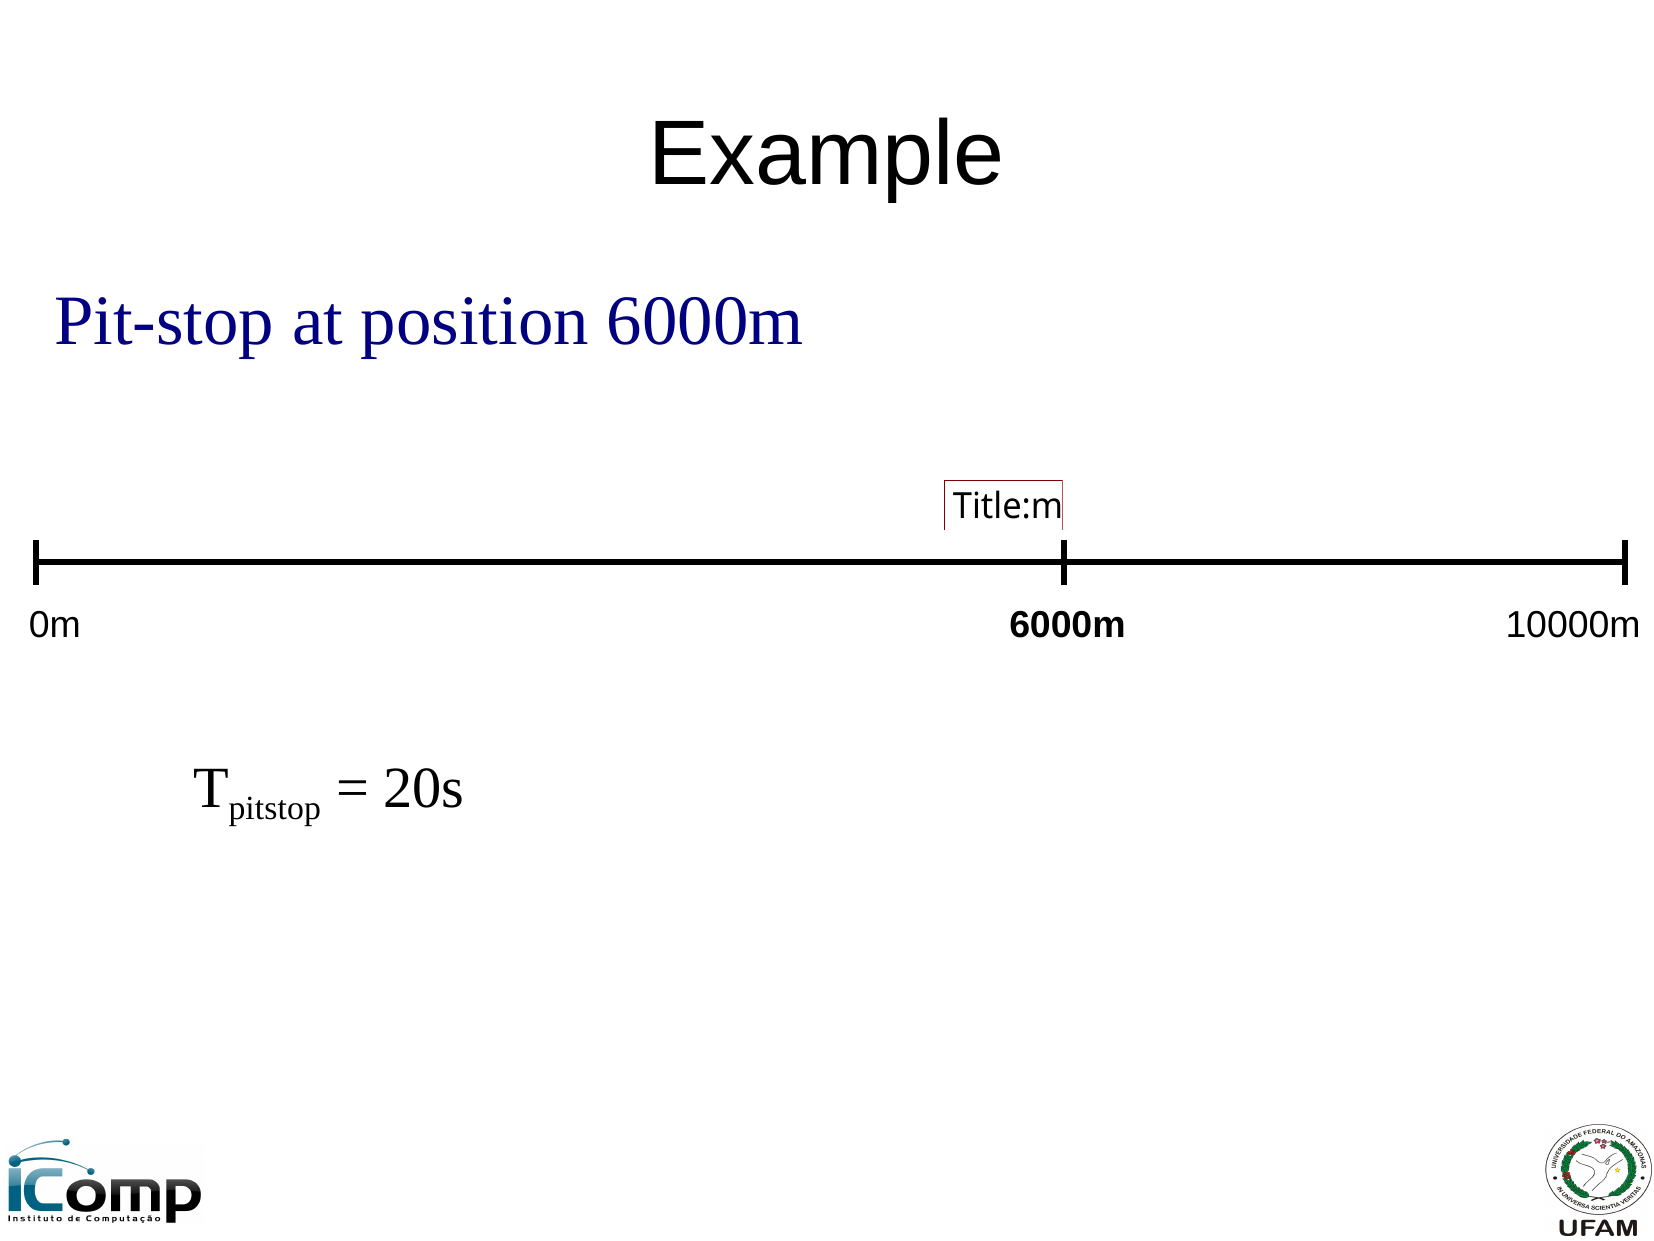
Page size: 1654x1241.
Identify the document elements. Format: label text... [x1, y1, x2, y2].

picture [5, 1139, 205, 1226]
picture [941, 477, 1063, 530]
text_box 6000m [994, 596, 1141, 654]
text_box 10000m [1490, 596, 1654, 654]
text_box 0m [14, 596, 96, 654]
text_box Pit-stop at position 6000m [39, 274, 820, 368]
picture [1545, 1124, 1652, 1236]
text_box Tpitstop = 20s [178, 748, 480, 834]
title Example [82, 49, 1571, 257]
